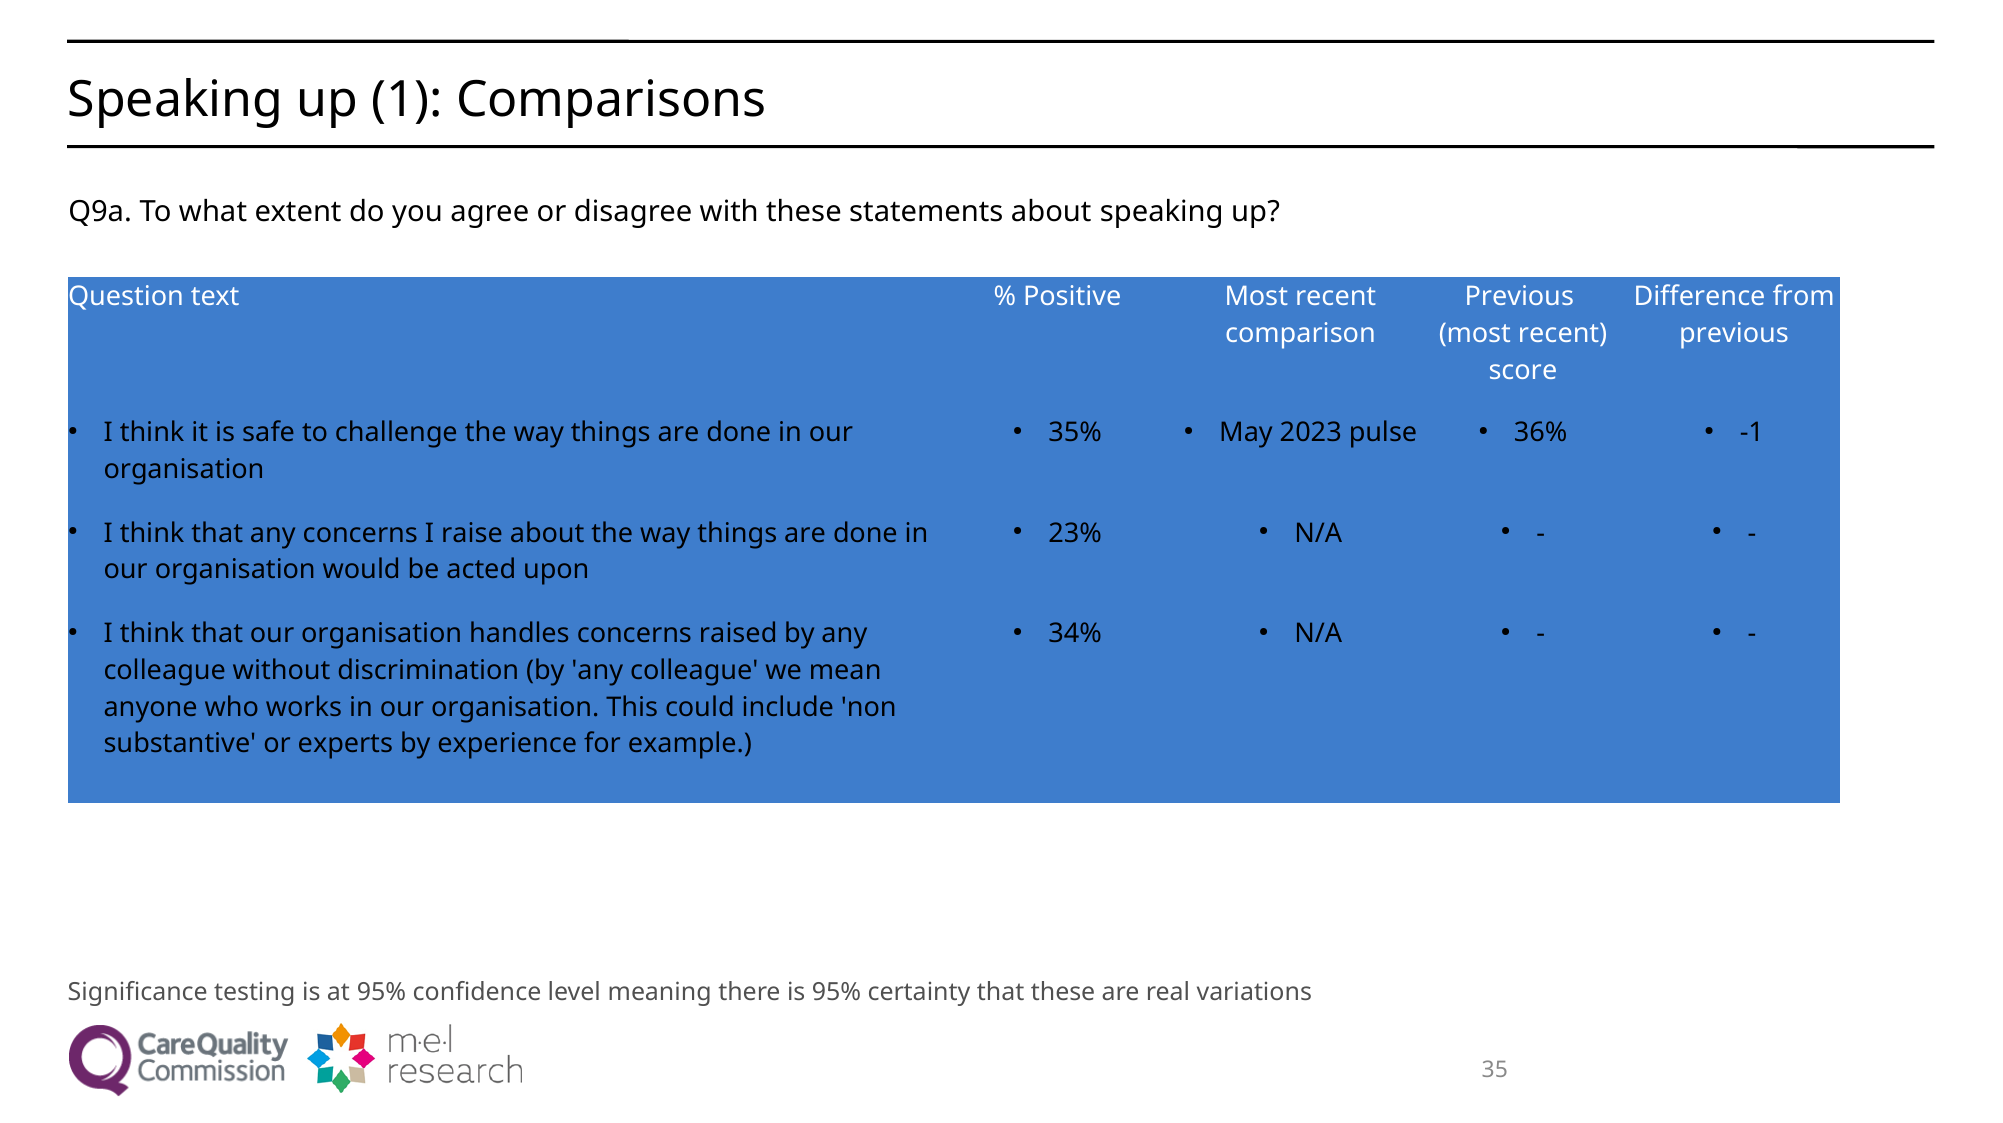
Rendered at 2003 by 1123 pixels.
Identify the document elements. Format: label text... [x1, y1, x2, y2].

table_cell I think that our organisation handles concerns raised by any colleague without discrimination (by 'any colleague' we mean anyone who works in our organisation. This could include 'non substantive' or experts by experience for example.) [68, 614, 960, 803]
picture [67, 1023, 291, 1099]
table_header Difference from previous [1629, 277, 1840, 413]
table_cell - [1629, 513, 1840, 614]
text_box Q9a. To what extent do you agree or disagree with these statements about speaking up? [68, 184, 1586, 227]
table_cell N/A [1184, 614, 1417, 803]
table_cell - [1417, 513, 1629, 614]
table_cell - [1417, 614, 1629, 803]
picture [307, 1023, 522, 1093]
title Speaking up (1): Comparisons [52, 45, 1855, 148]
table_cell - [1629, 614, 1840, 803]
table_cell -1 [1629, 413, 1840, 513]
table_cell 23% [960, 513, 1154, 614]
table_header Most recent comparison [1184, 277, 1417, 413]
table_header [1154, 277, 1184, 413]
table_cell N/A [1184, 513, 1417, 614]
slide_number 35 [1466, 1039, 1934, 1100]
table_cell 36% [1417, 413, 1629, 513]
table_header Previous (most recent) score [1417, 277, 1629, 413]
table_header % Positive [960, 277, 1154, 413]
table_header Question text [68, 277, 960, 413]
table_cell [1154, 513, 1184, 614]
table_cell 34% [960, 614, 1154, 803]
table_cell [1154, 413, 1184, 513]
table_cell I think it is safe to challenge the way things are done in our organisation [68, 413, 960, 513]
table_cell 35% [960, 413, 1154, 513]
text_box Significance testing is at 95% confidence level meaning there is 95% certainty that these are real variations [53, 964, 1411, 1006]
table_cell I think that any concerns I raise about the way things are done in our organisation would be acted upon [68, 513, 960, 614]
table_cell May 2023 pulse [1184, 413, 1417, 513]
table_cell [1154, 614, 1184, 803]
